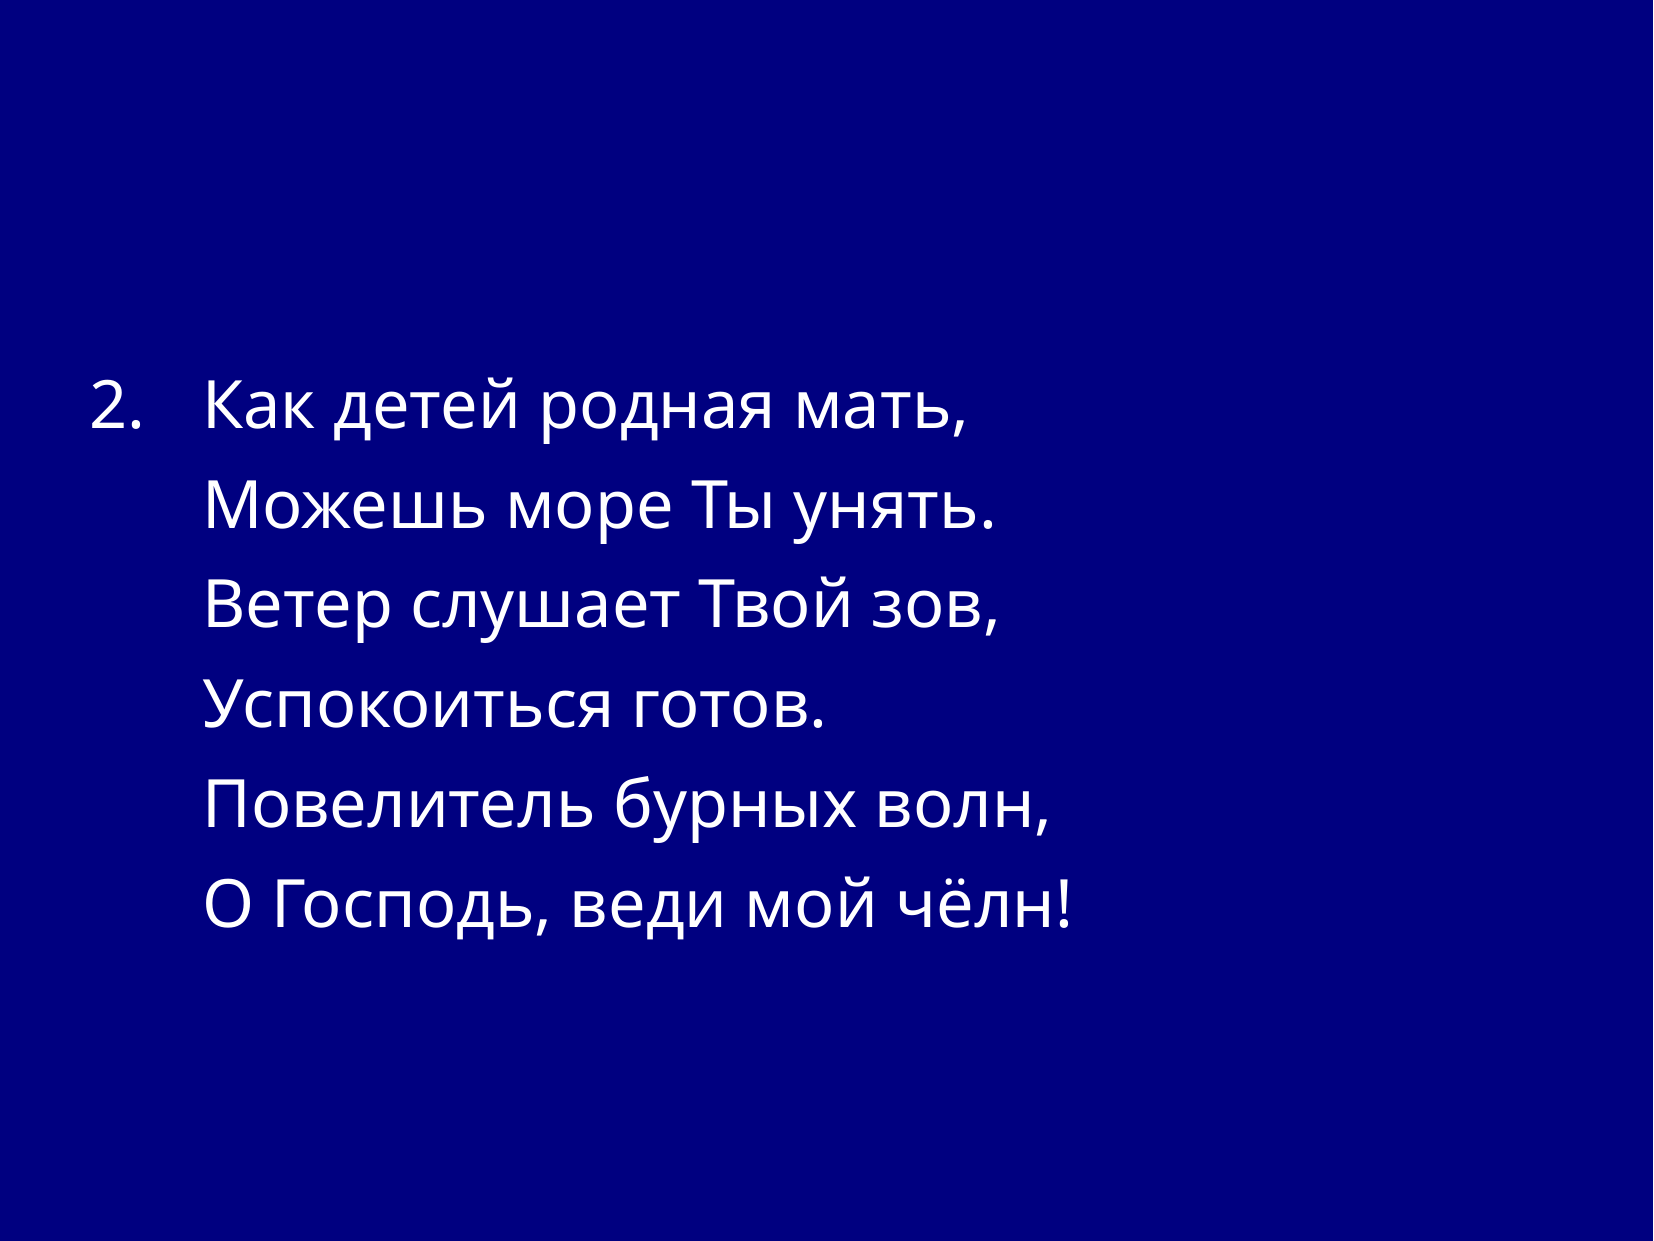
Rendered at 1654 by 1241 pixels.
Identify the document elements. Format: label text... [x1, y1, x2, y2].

text_box 2. Как детей родная мать, Можешь море Ты унять. Ветер слушает Твой зов, Успокоиться готов. Повелитель бурных волн, О Господь, веди мой чёлн! [75, 150, 1576, 1163]
